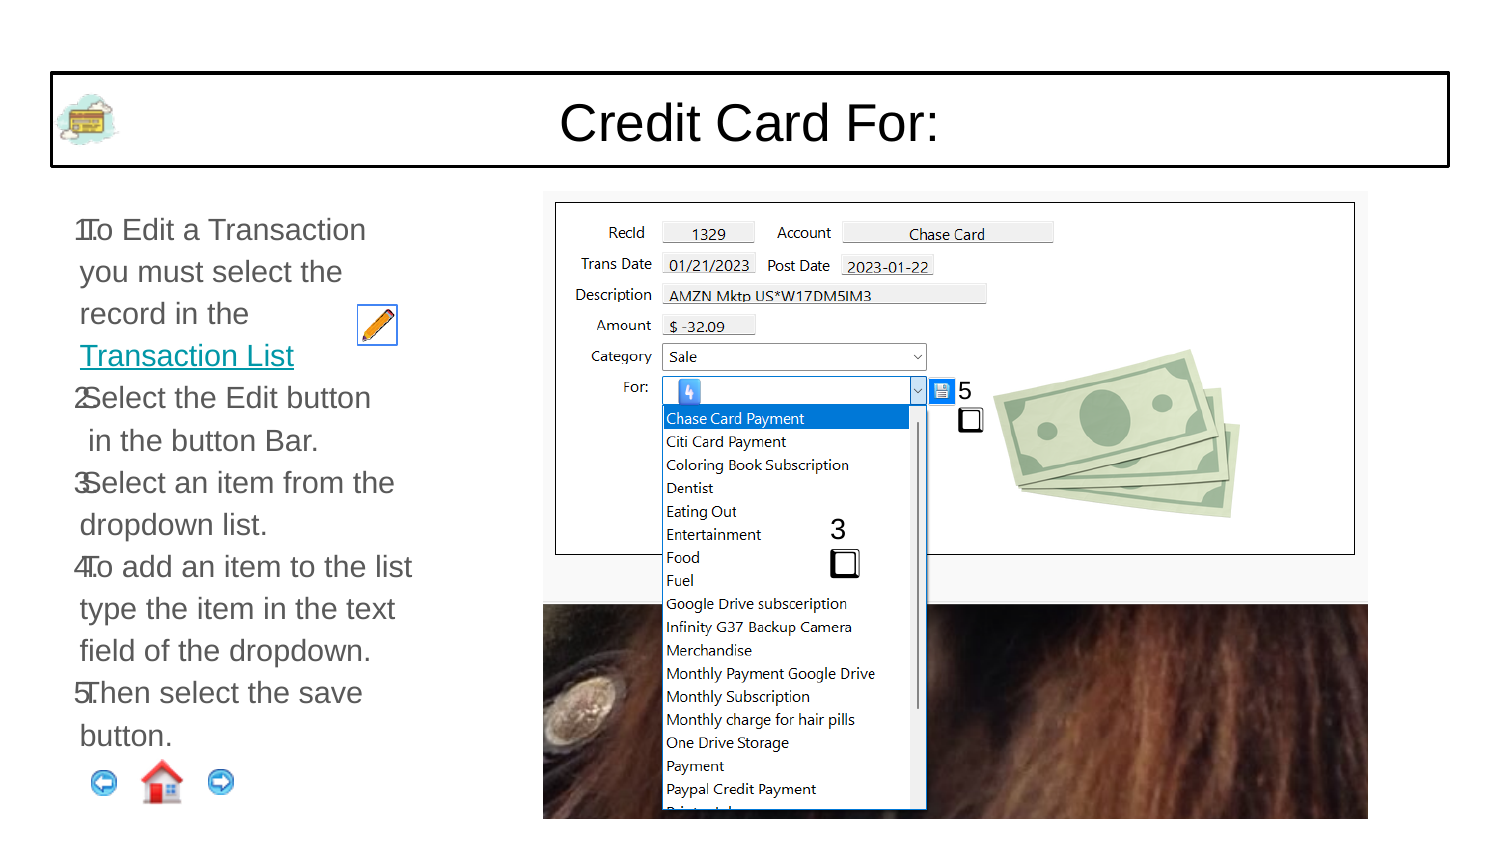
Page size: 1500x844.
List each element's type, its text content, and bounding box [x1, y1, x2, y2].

picture [358, 305, 397, 344]
picture [91, 770, 117, 796]
list To Edit a Transaction you must select the record in the Transaction List Select the Edit button in the button Bar. Select an item from the dropdown list. To add an item to the list type the item in the text field of the dropdown. Then select the save button. [51, 189, 432, 822]
picture [137, 758, 188, 809]
text_box 3️⃣ [815, 495, 871, 596]
title Credit Card For: [51, 72, 1449, 167]
picture [51, 85, 121, 155]
picture [543, 191, 1368, 819]
text_box 5️⃣ [943, 359, 995, 450]
picture [208, 769, 234, 795]
